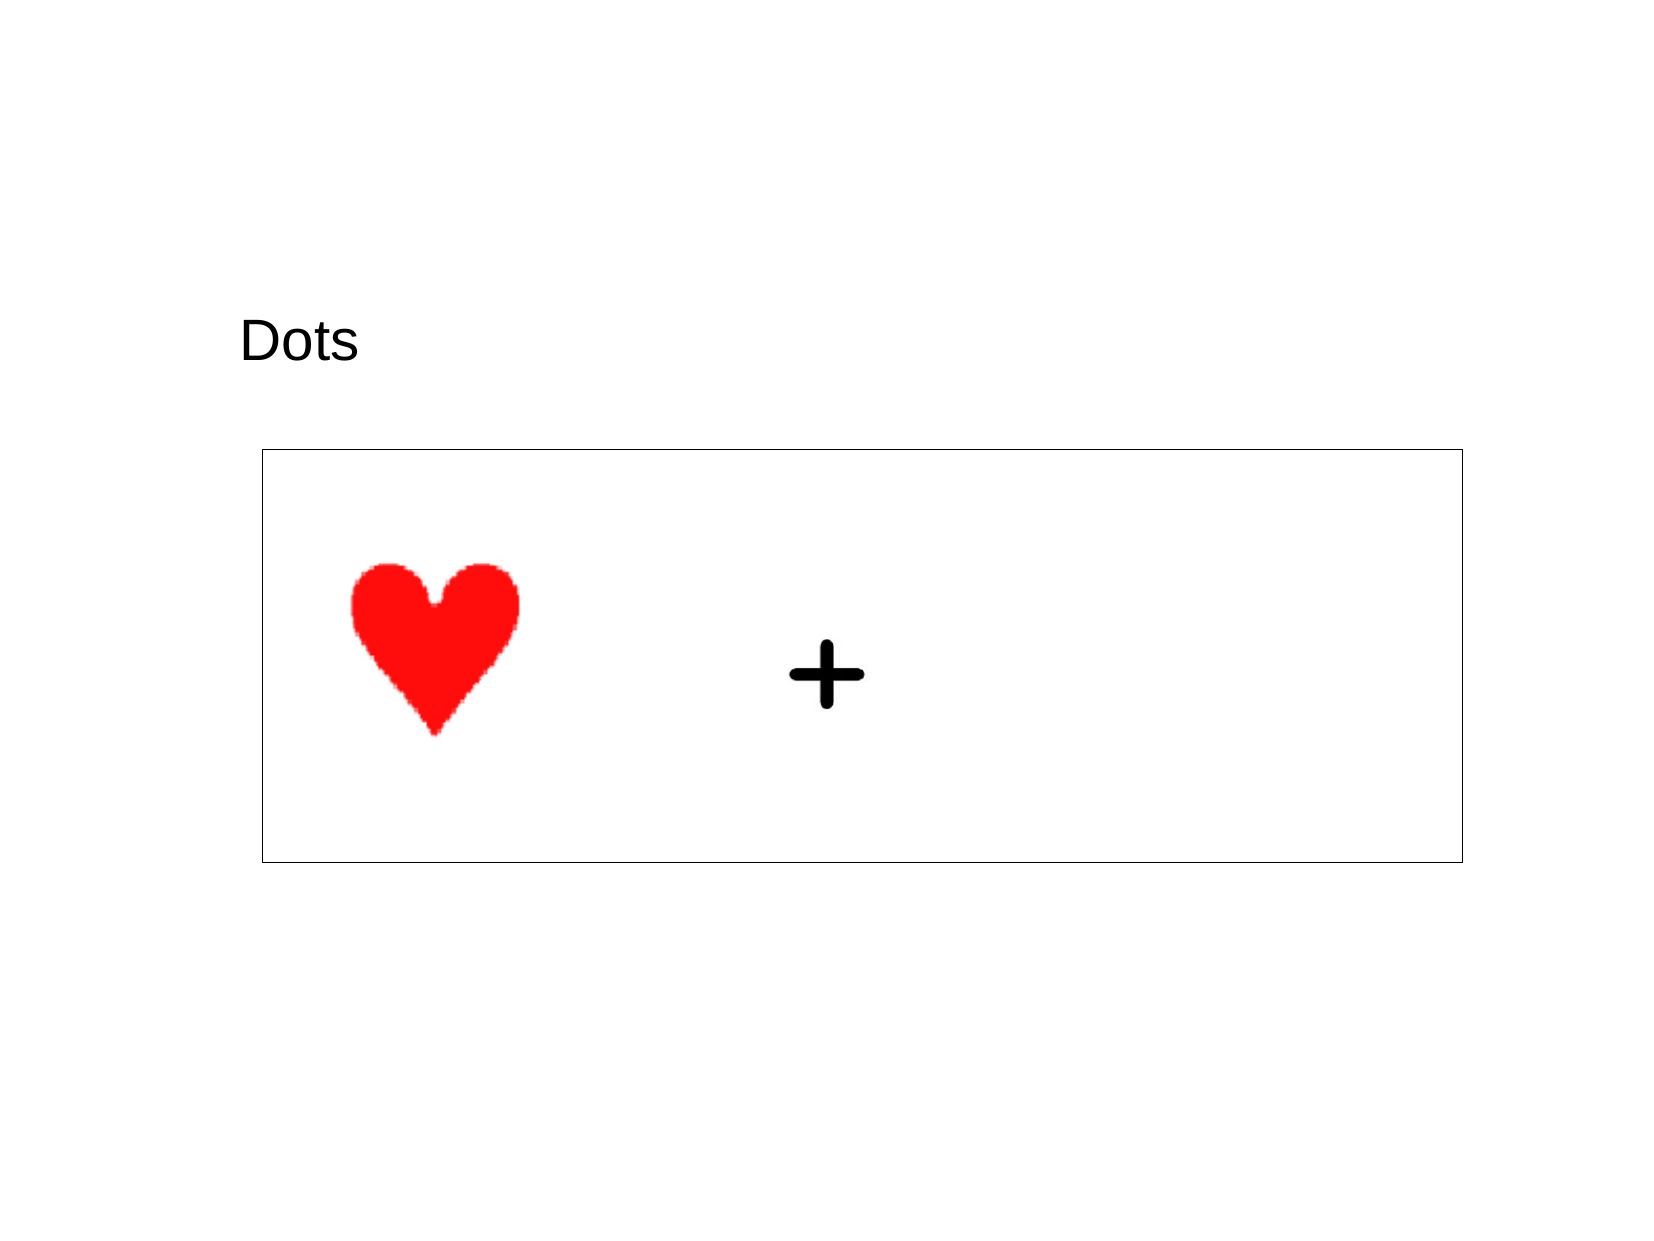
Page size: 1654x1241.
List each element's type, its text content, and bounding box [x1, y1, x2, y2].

picture [787, 637, 868, 712]
text_box [262, 449, 1463, 863]
picture [341, 562, 526, 746]
text_box Dots [225, 300, 976, 380]
